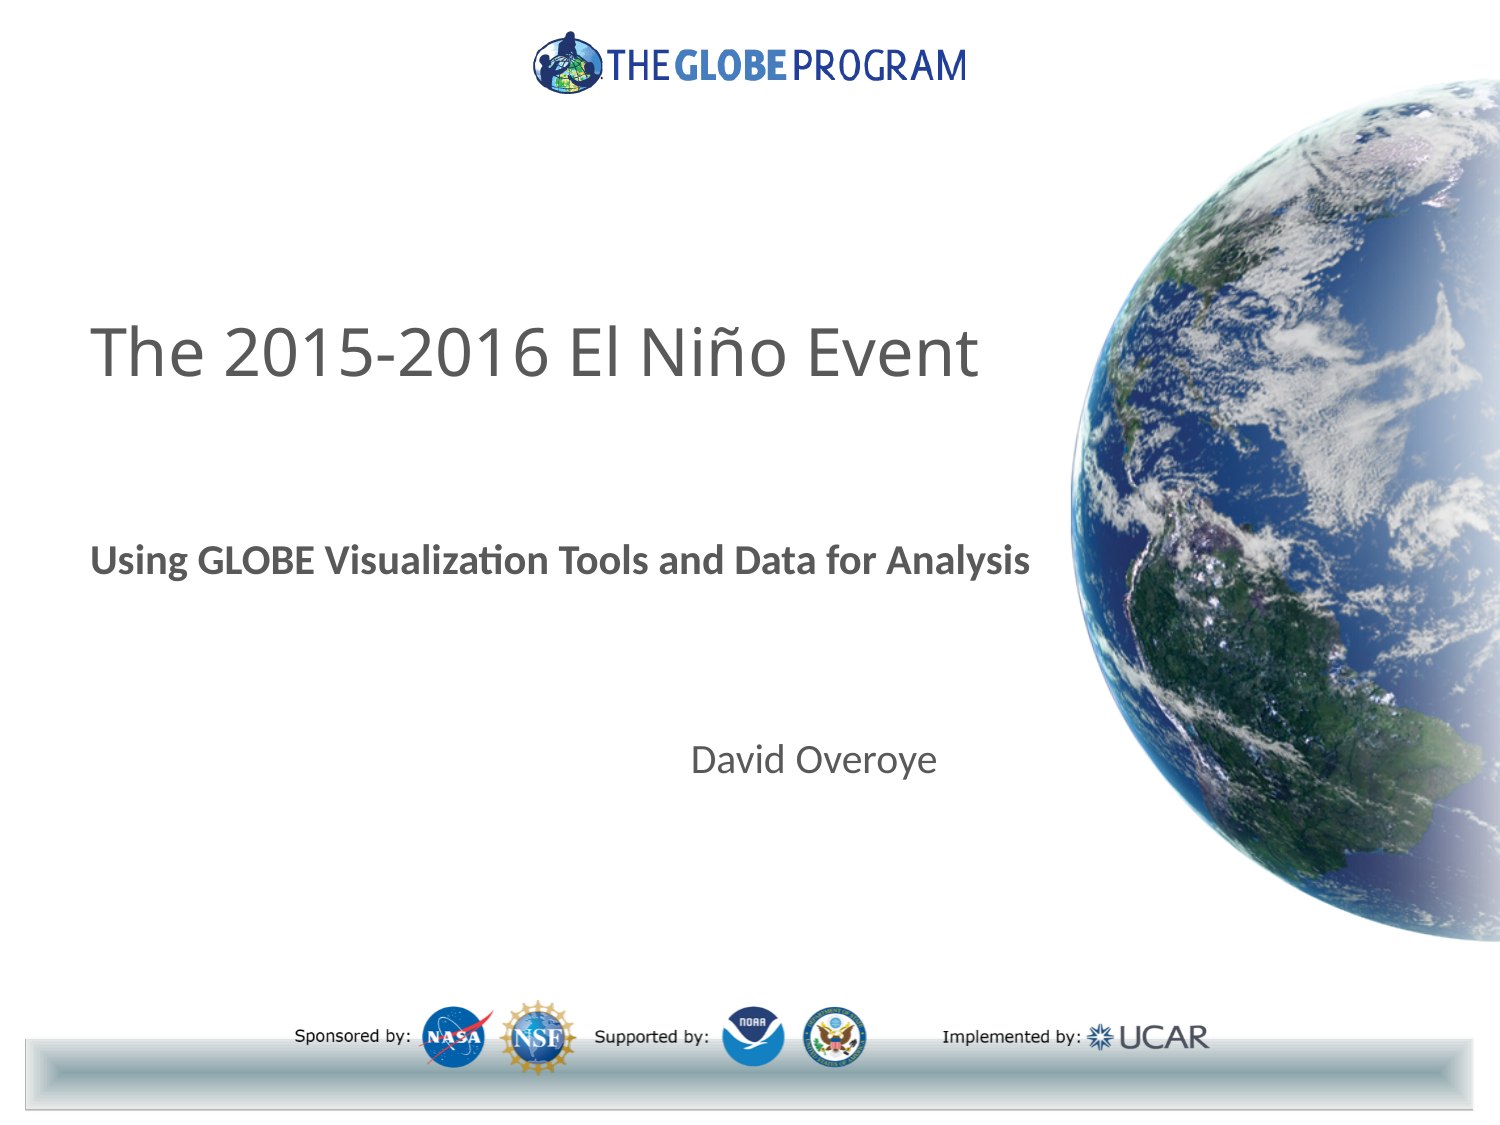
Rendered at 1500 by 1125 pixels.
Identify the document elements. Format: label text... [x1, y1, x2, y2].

list Using GLOBE Visualization Tools and Data for Analysis [75, 524, 1118, 627]
picture [1059, 59, 1500, 954]
title The 2015-2016 El Niño Event [75, 277, 1118, 422]
text_box David Overoye [130, 724, 953, 790]
picture [262, 1000, 1238, 1085]
picture [526, 24, 975, 100]
